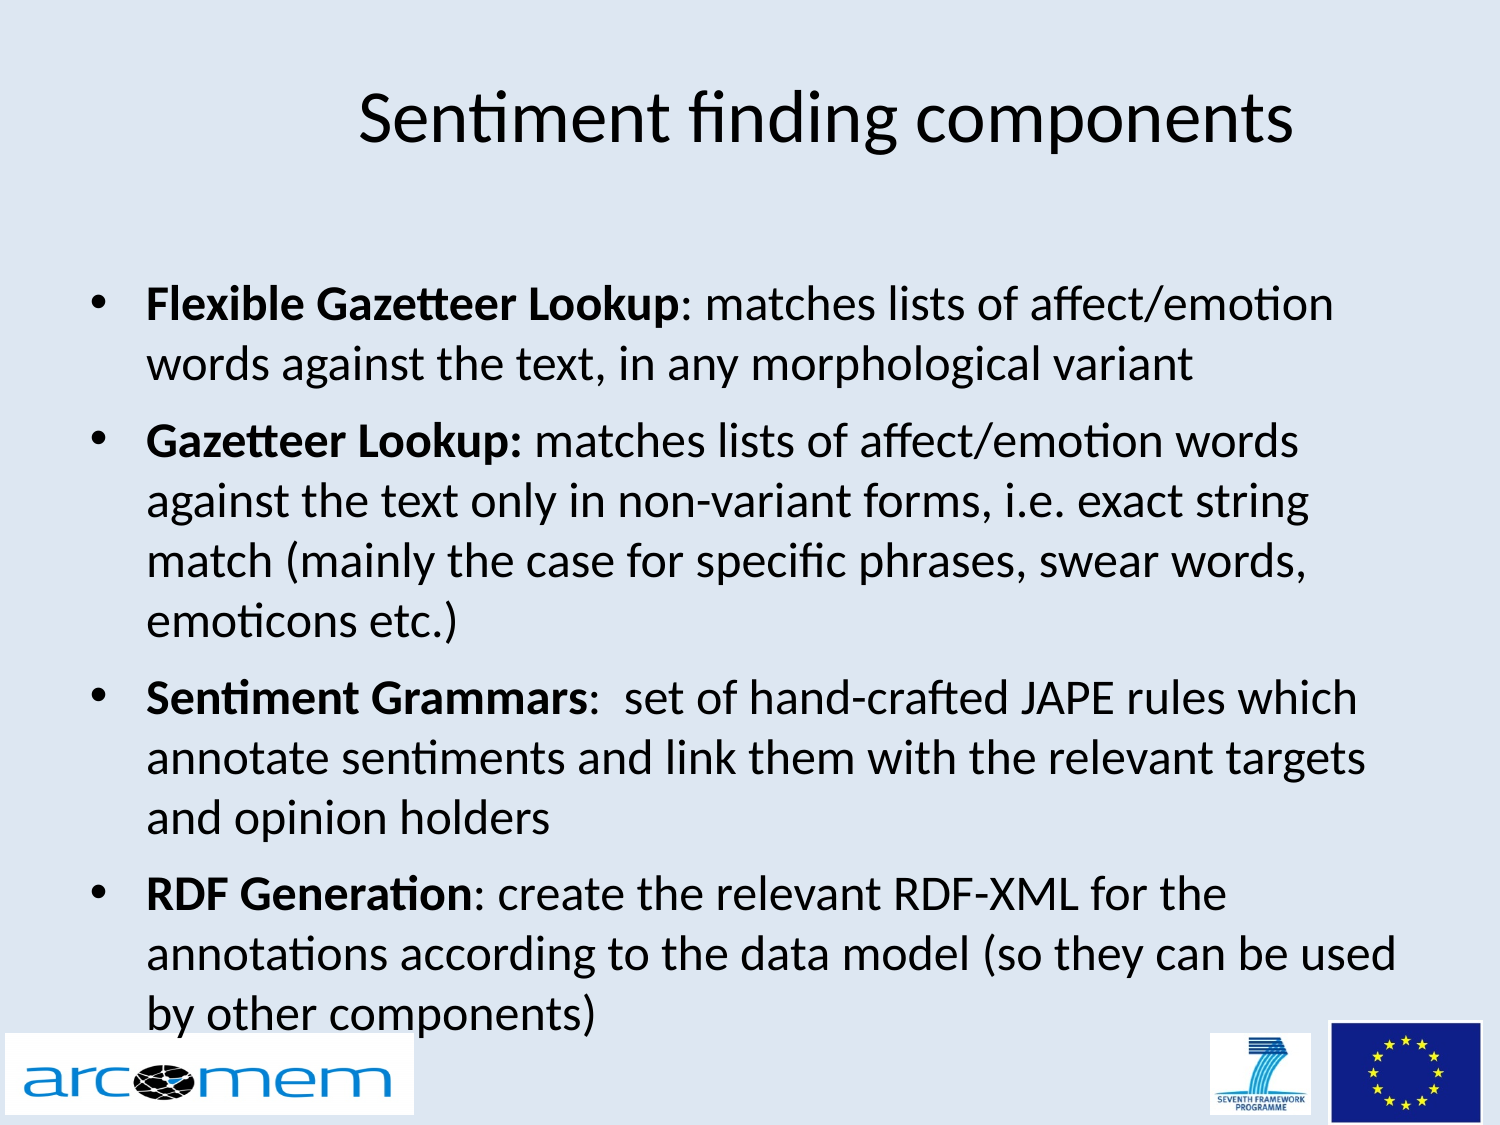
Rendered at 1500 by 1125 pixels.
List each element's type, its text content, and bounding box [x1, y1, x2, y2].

title Sentiment finding components [206, 11, 1447, 215]
picture [1210, 1049, 1311, 1115]
list Flexible Gazetteer Lookup: matches lists of affect/emotion words against the text, in any morphological variant Gazetteer Lookup: matches lists of affect/emotion words against the text only in non-variant forms, i.e. exact string match (mainly the case for specific phrases, swear words, emoticons etc.) Sentiment Grammars: set of hand-crafted JAPE rules which annotate sentiments and link them with the relevant targets and opinion holders RDF Generation: create the relevant RDF-XML for the annotations according to the data model (so they can be used by other components) [75, 263, 1425, 1049]
picture [5, 1033, 414, 1115]
picture [1328, 1020, 1483, 1125]
